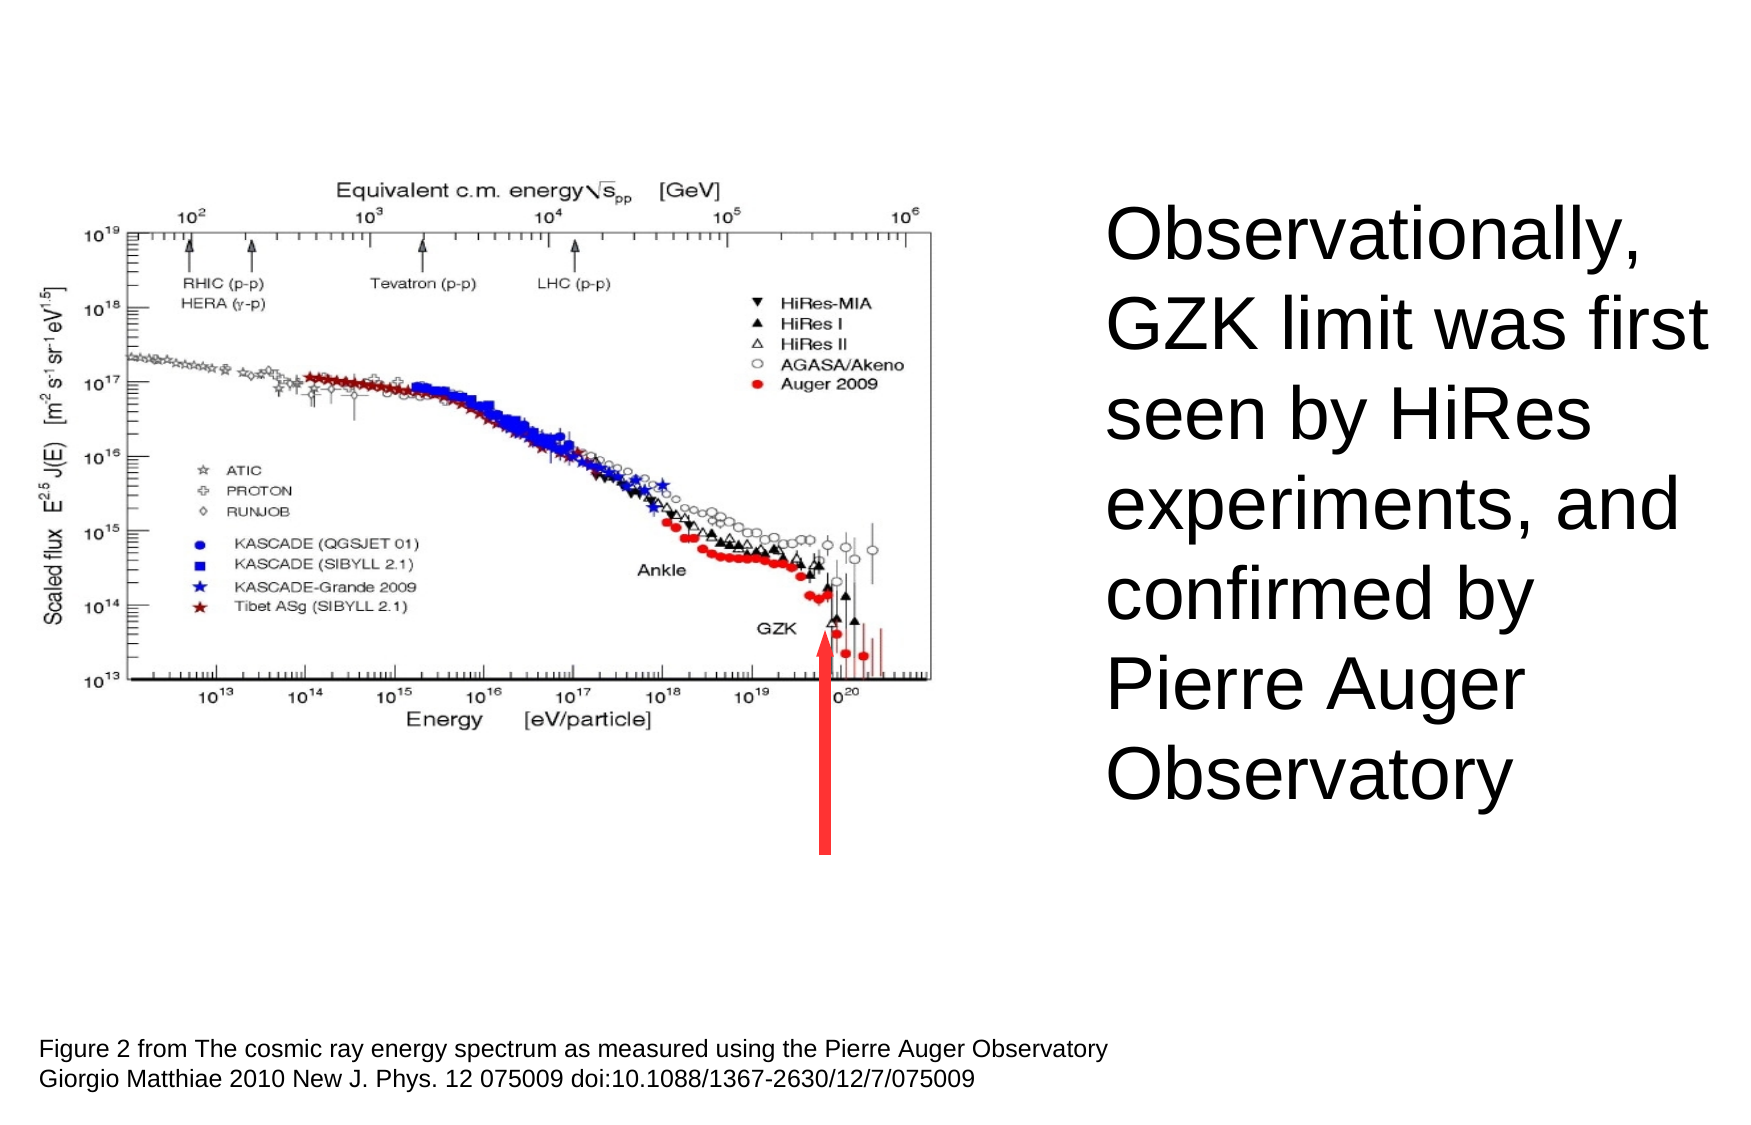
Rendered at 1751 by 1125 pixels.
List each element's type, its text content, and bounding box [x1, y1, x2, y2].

text_box Figure 2 from The cosmic ray energy spectrum as measured using the Pierre Auger Observatory Giorgio Matthiae 2010 New J. Phys. 12 075009 doi:10.1088/1367-2630/12/7/075009 [24, 1024, 1605, 1101]
picture [36, 177, 937, 766]
text_box Observationally, GZK limit was first seen by HiRes experiments, and confirmed by Pierre Auger Observatory [1090, 177, 1736, 823]
